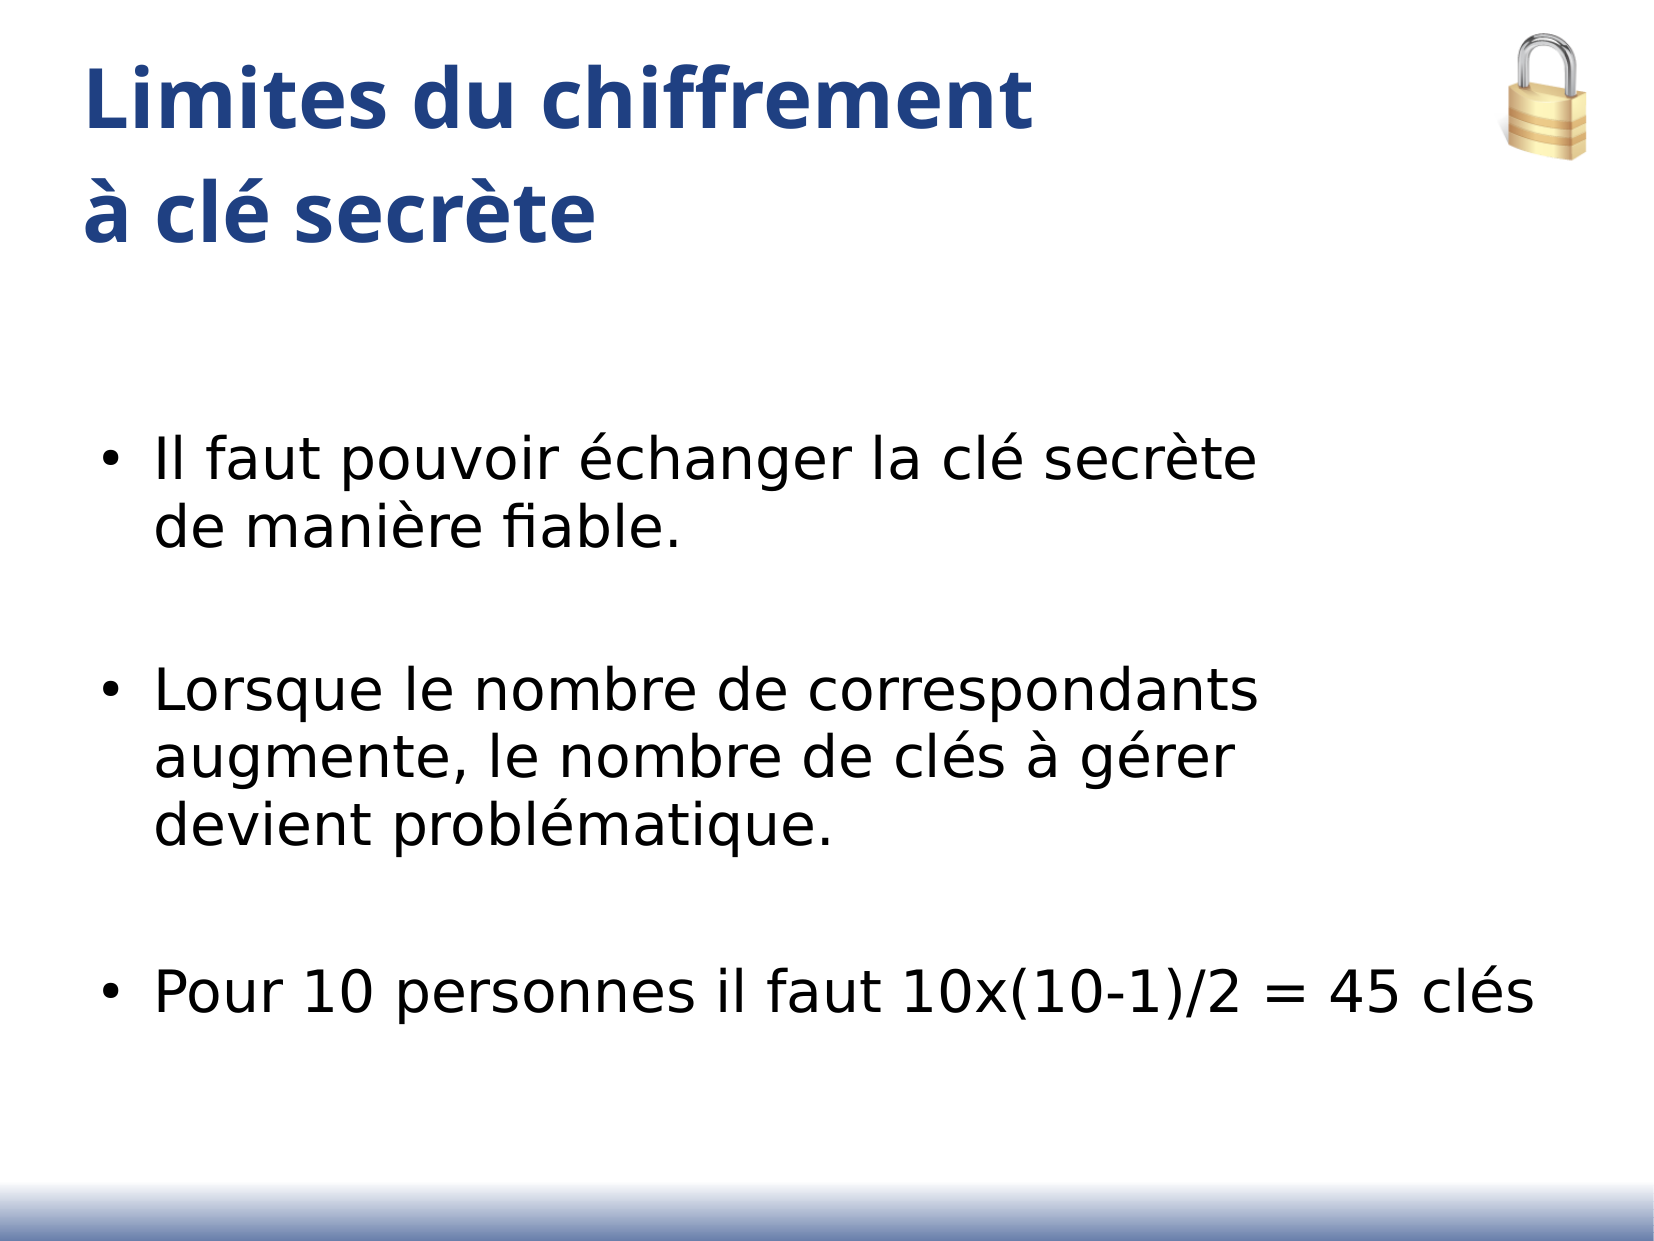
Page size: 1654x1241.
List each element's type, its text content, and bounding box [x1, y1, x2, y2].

list Il faut pouvoir échanger la clé secrète de manière fiable. [82, 390, 1571, 596]
picture [1476, 29, 1613, 166]
list Pour 10 personnes il faut 10x(10-1)/2 = 45 clés [82, 922, 1571, 1063]
list Lorsque le nombre de correspondants augmente, le nombre de clés à gérer devient problématique. [82, 629, 1571, 886]
title Limites du chiffrement à clé secrète [82, 49, 1571, 257]
